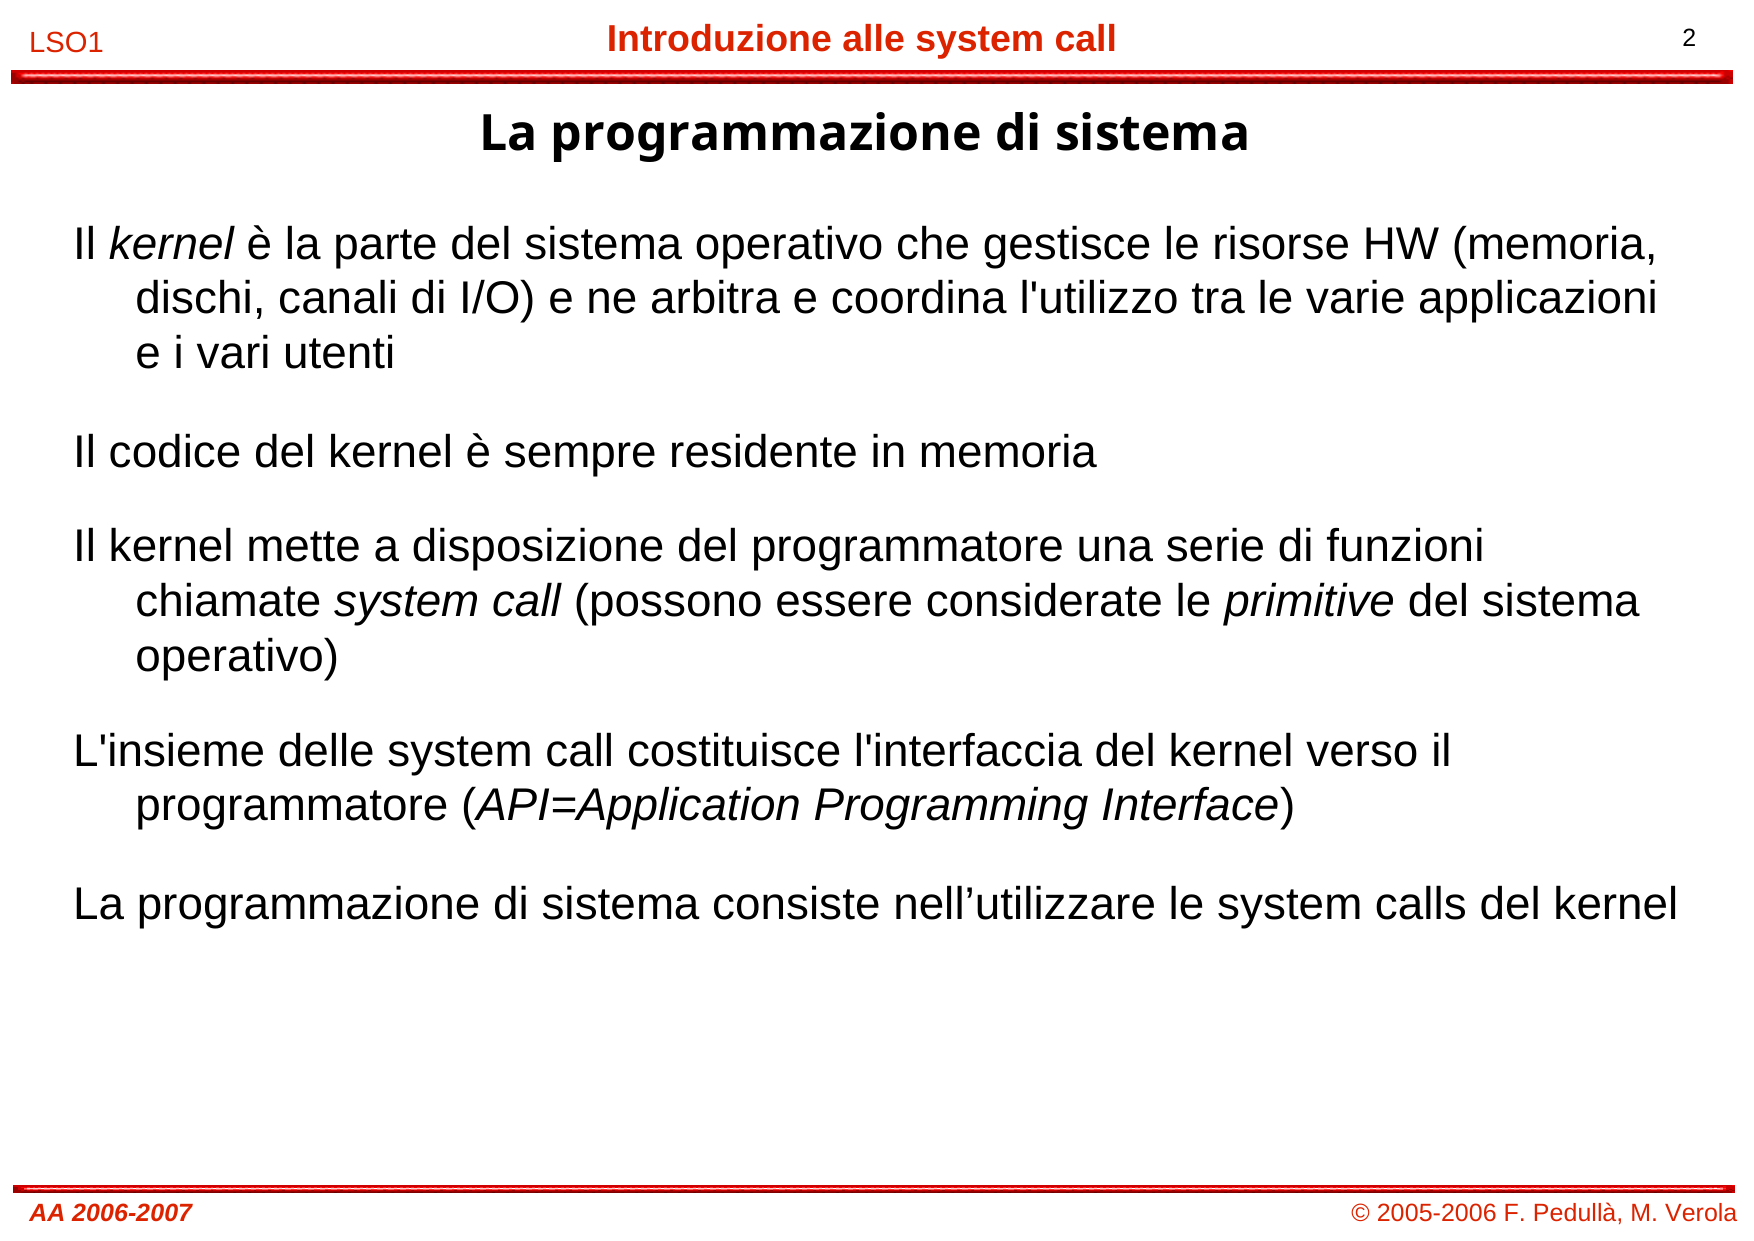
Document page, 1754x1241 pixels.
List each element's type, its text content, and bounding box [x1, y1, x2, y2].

picture [11, 70, 1733, 84]
title La programmazione di sistema [431, 89, 1300, 176]
list Il kernel è la parte del sistema operativo che gestisce le risorse HW (memoria, dischi, canali di I/O) e ne arbitra e coordina l'utilizzo tra le varie applicazioni e i vari utenti Il codice del kernel è sempre residente in memoria Il kernel mette a disposizione del programmatore una serie di funzioni chiamate system call (possono essere considerate le primitive del sistema operativo) L'insieme delle system call costituisce l'interfaccia del kernel verso il programmatore (API=Application Programming Interface) La programmazione di sistema consiste nell’utilizzare le system calls del kernel [58, 206, 1696, 992]
picture [13, 1185, 1735, 1193]
